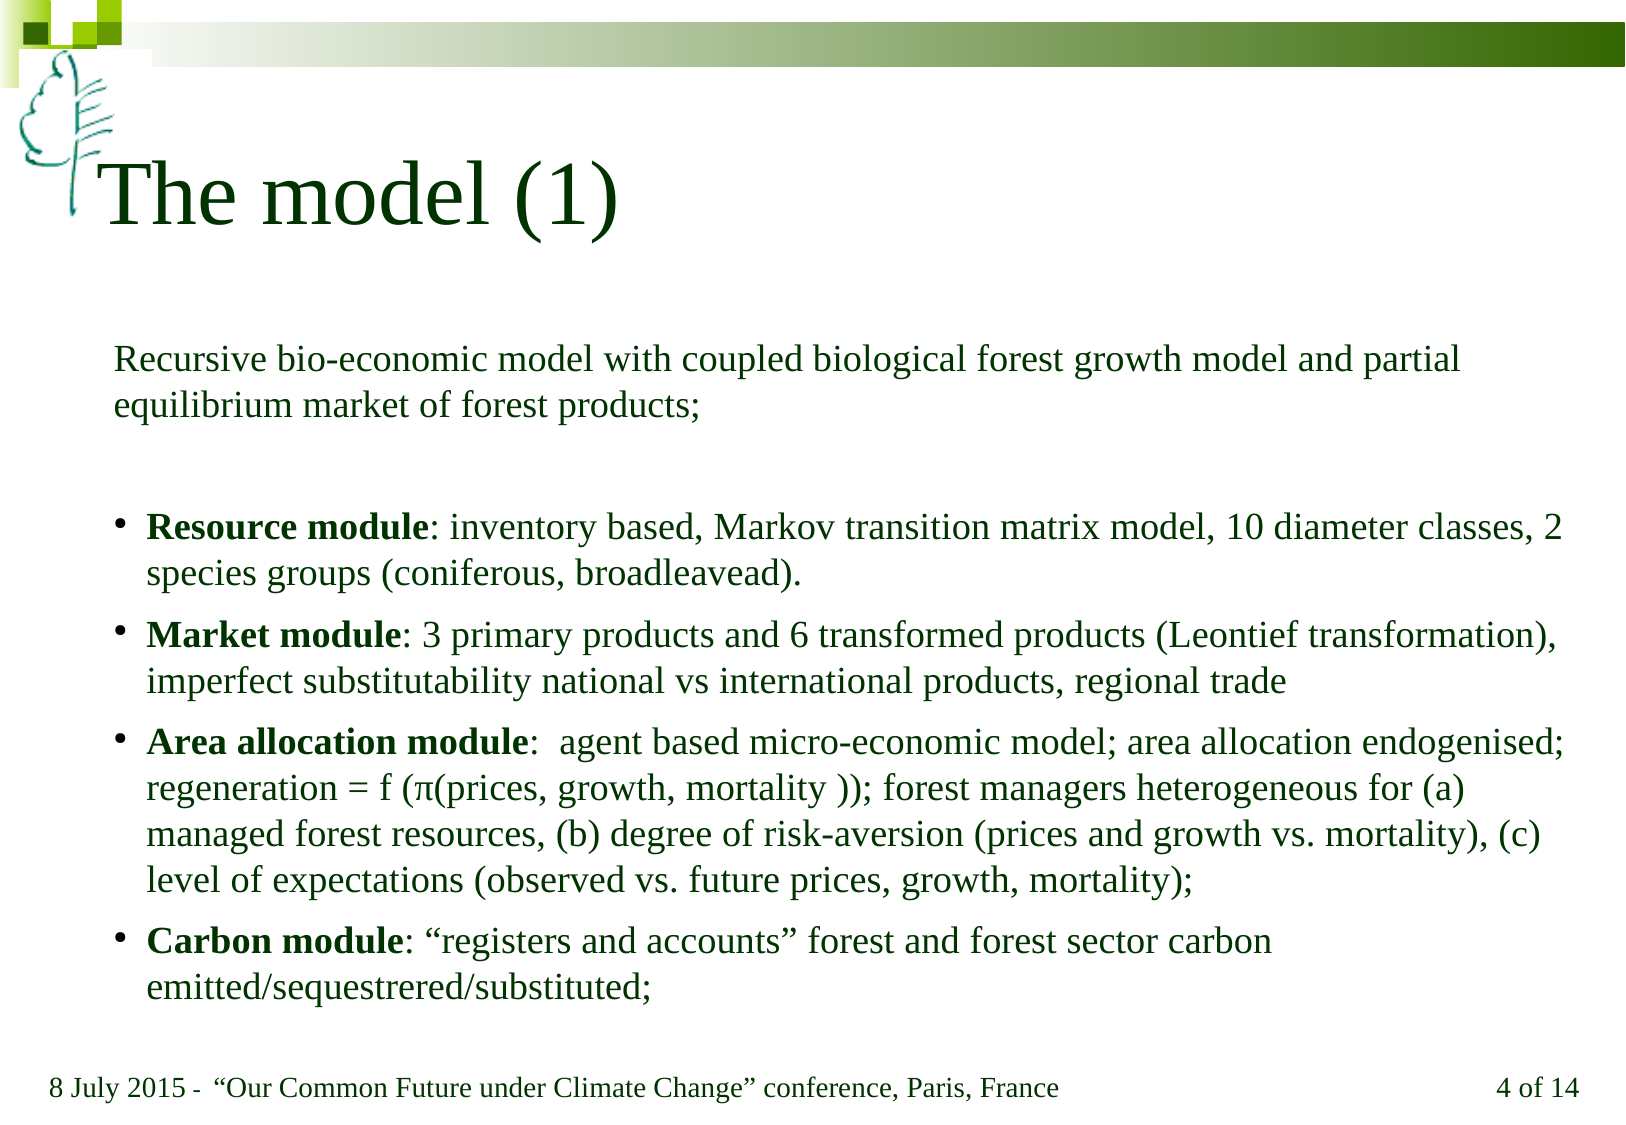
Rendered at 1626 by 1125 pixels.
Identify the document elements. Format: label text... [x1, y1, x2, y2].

title The model (1) [81, 69, 1595, 306]
list Recursive bio-economic model with coupled biological forest growth model and partial equilibrium market of forest products; Resource module: inventory based, Markov transition matrix model, 10 diameter classes, 2 species groups (coniferous, broadleavead). Market module: 3 primary products and 6 transformed products (Leontief transformation), imperfect substitutability national vs international products, regional trade Area allocation module: agent based micro-economic model; area allocation endogenised; regeneration = f (π(prices, growth, mortality )); forest managers heterogeneous for (a) managed forest resources, (b) degree of risk-aversion (prices and growth vs. mortality), (c) level of expectations (observed vs. future prices, growth, mortality); Carbon module: “registers and accounts” forest and forest sector carbon emitted/sequestrered/substituted; [47, 324, 1595, 1052]
picture [19, 49, 152, 220]
